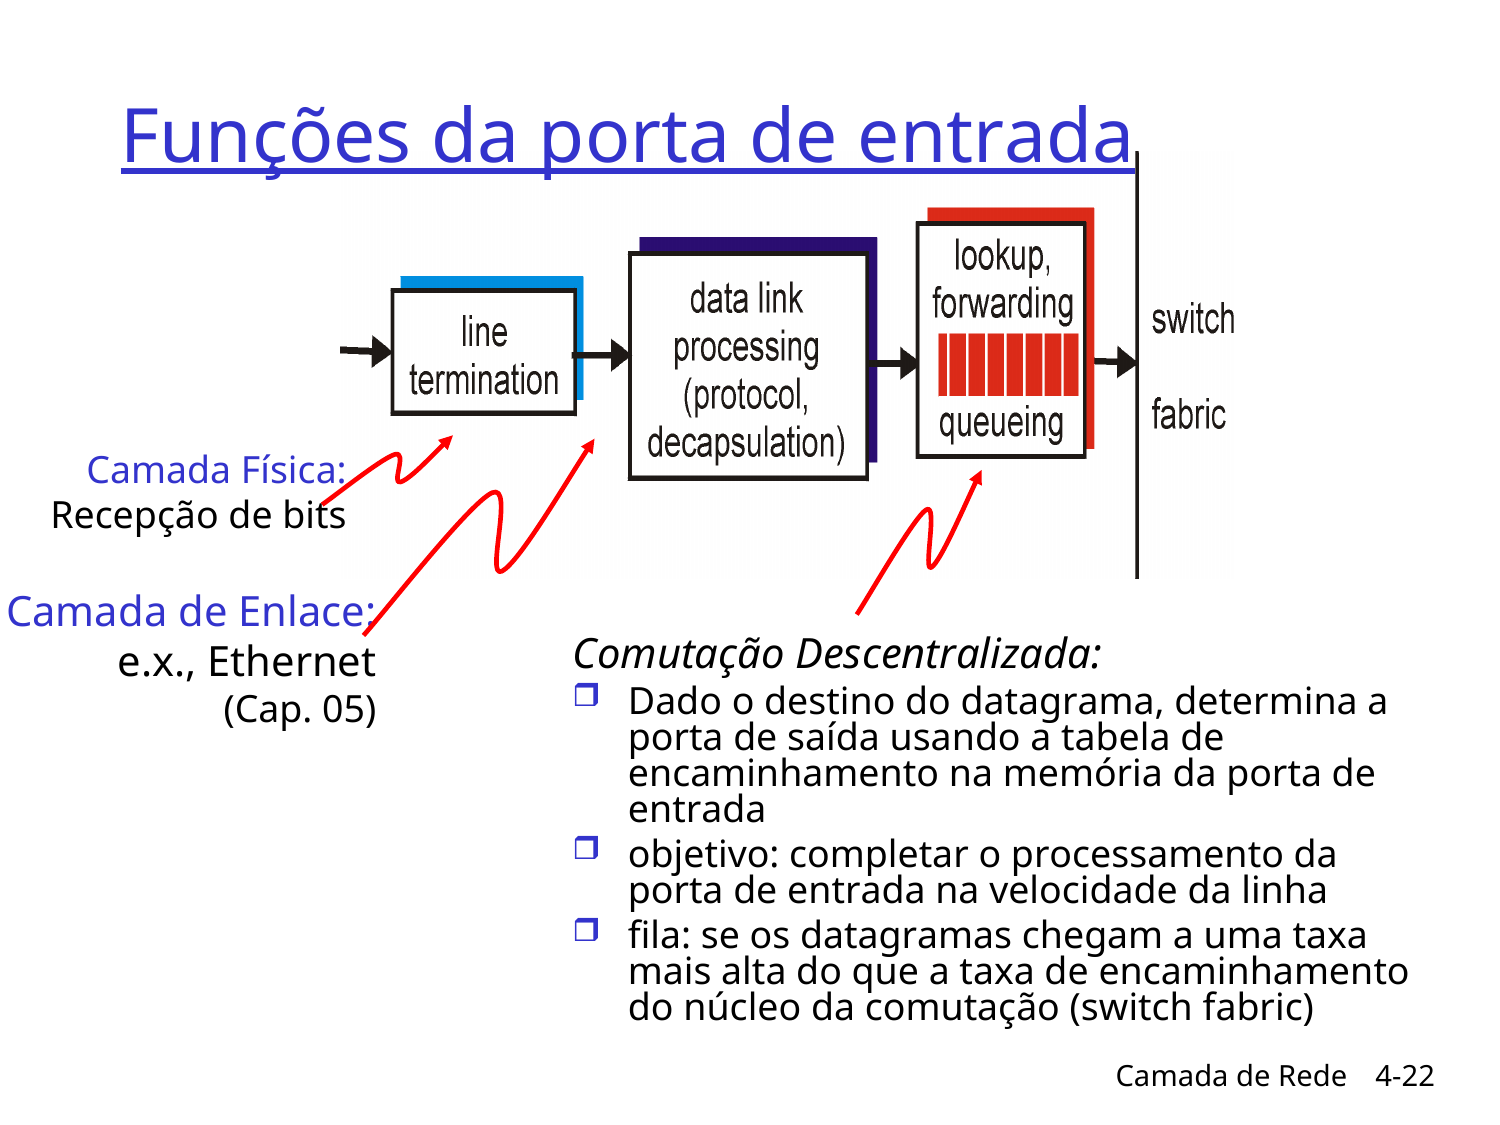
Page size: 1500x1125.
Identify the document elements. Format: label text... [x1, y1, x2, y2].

picture [340, 186, 1234, 579]
text_box 4-<número> [1339, 1050, 1451, 1125]
text_box Camada de Rede [887, 1050, 1339, 1125]
text_box Camada Física: Recepção de bits [0, 437, 362, 544]
text_box Comutação Descentralizada: Dado o destino do datagrama, determina a porta de saída usando a tabela de encaminhamento na memória da porta de entrada objetivo: completar o processamento da porta de entrada na velocidade da linha fila: se os datagramas chegam a uma taxa mais alta do que a taxa de encaminhamento do núcleo da comutação (switch fabric) [556, 628, 1452, 1040]
text_box Funções da porta de entrada [105, 80, 1381, 186]
text_box Camada de Enlace: e.x., Ethernet (Cap. 05) [0, 577, 392, 738]
